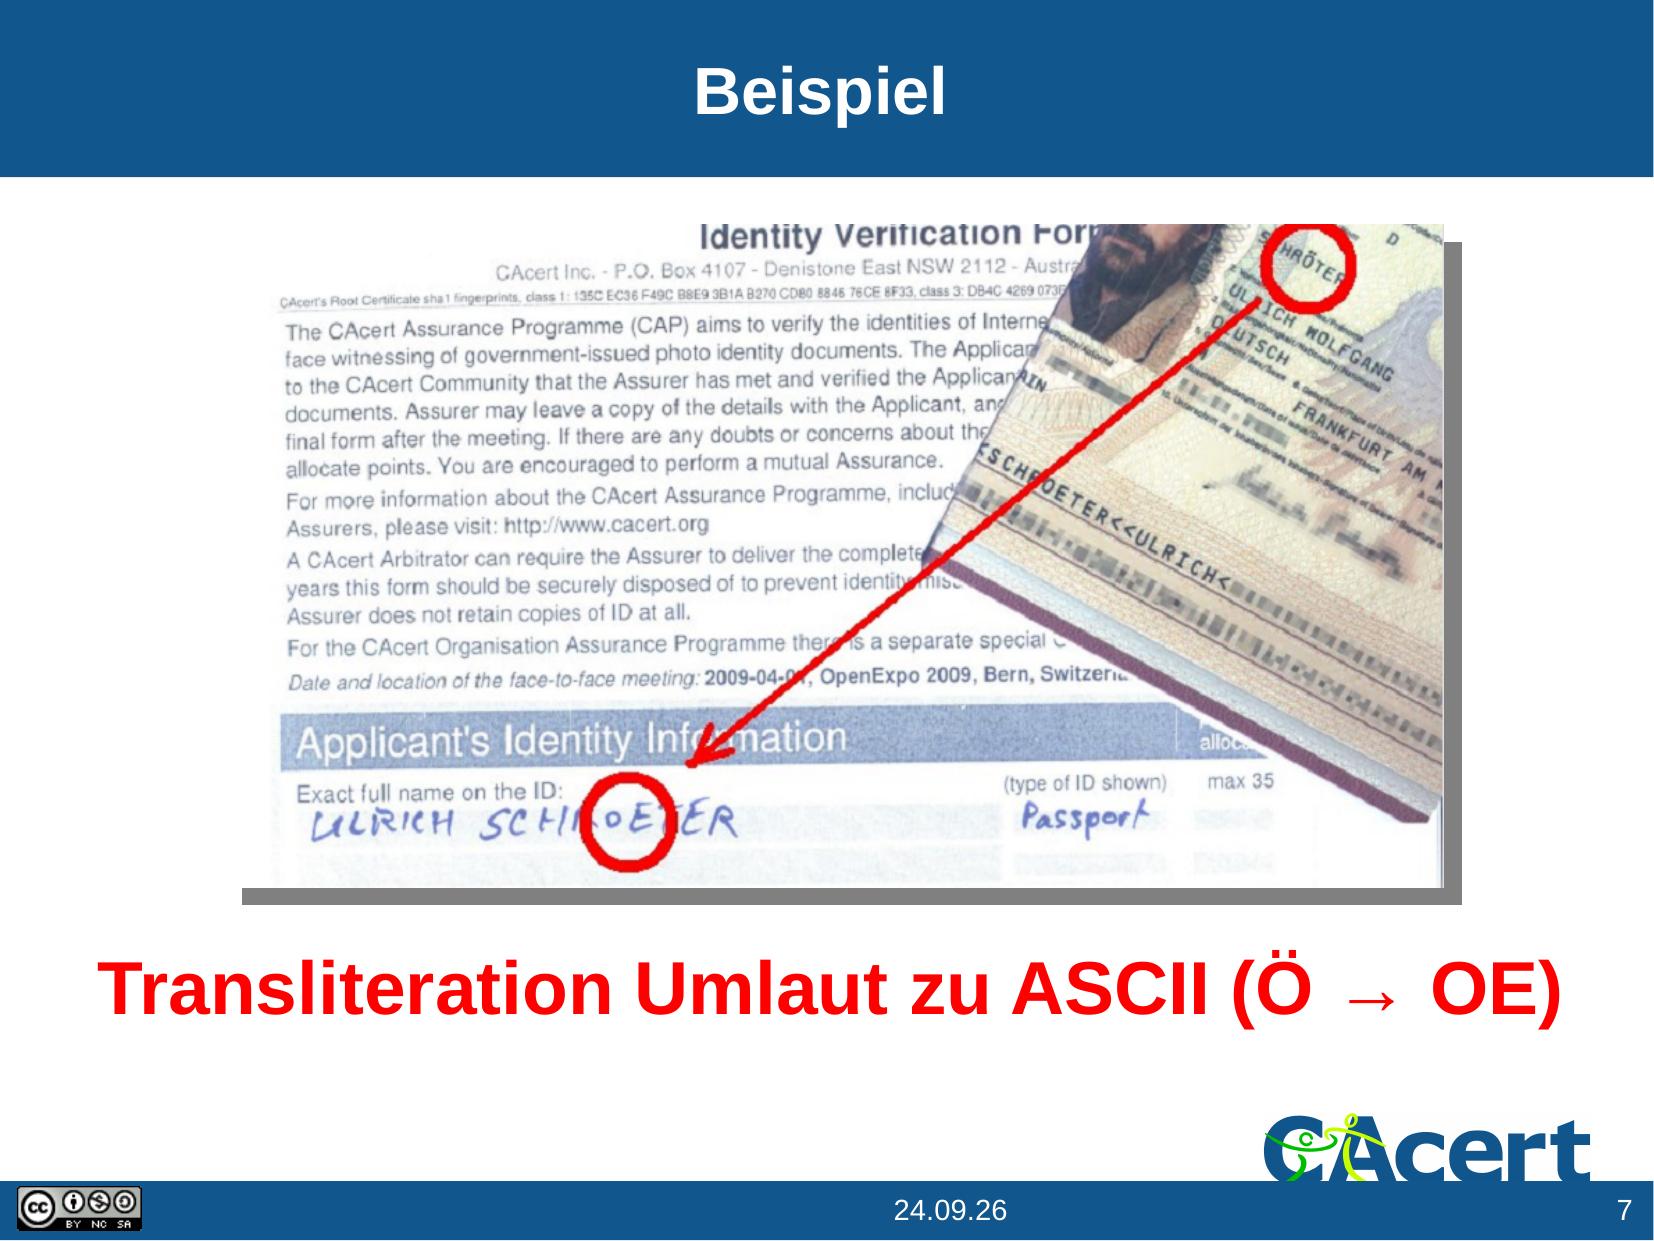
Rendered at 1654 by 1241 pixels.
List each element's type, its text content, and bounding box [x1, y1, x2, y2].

picture [1263, 1112, 1591, 1181]
title Beispiel [76, 17, 1565, 166]
text_box Transliteration Umlaut zu ASCII (Ö → OE) [82, 938, 1589, 1038]
picture [17, 1186, 142, 1231]
picture [224, 224, 1444, 888]
